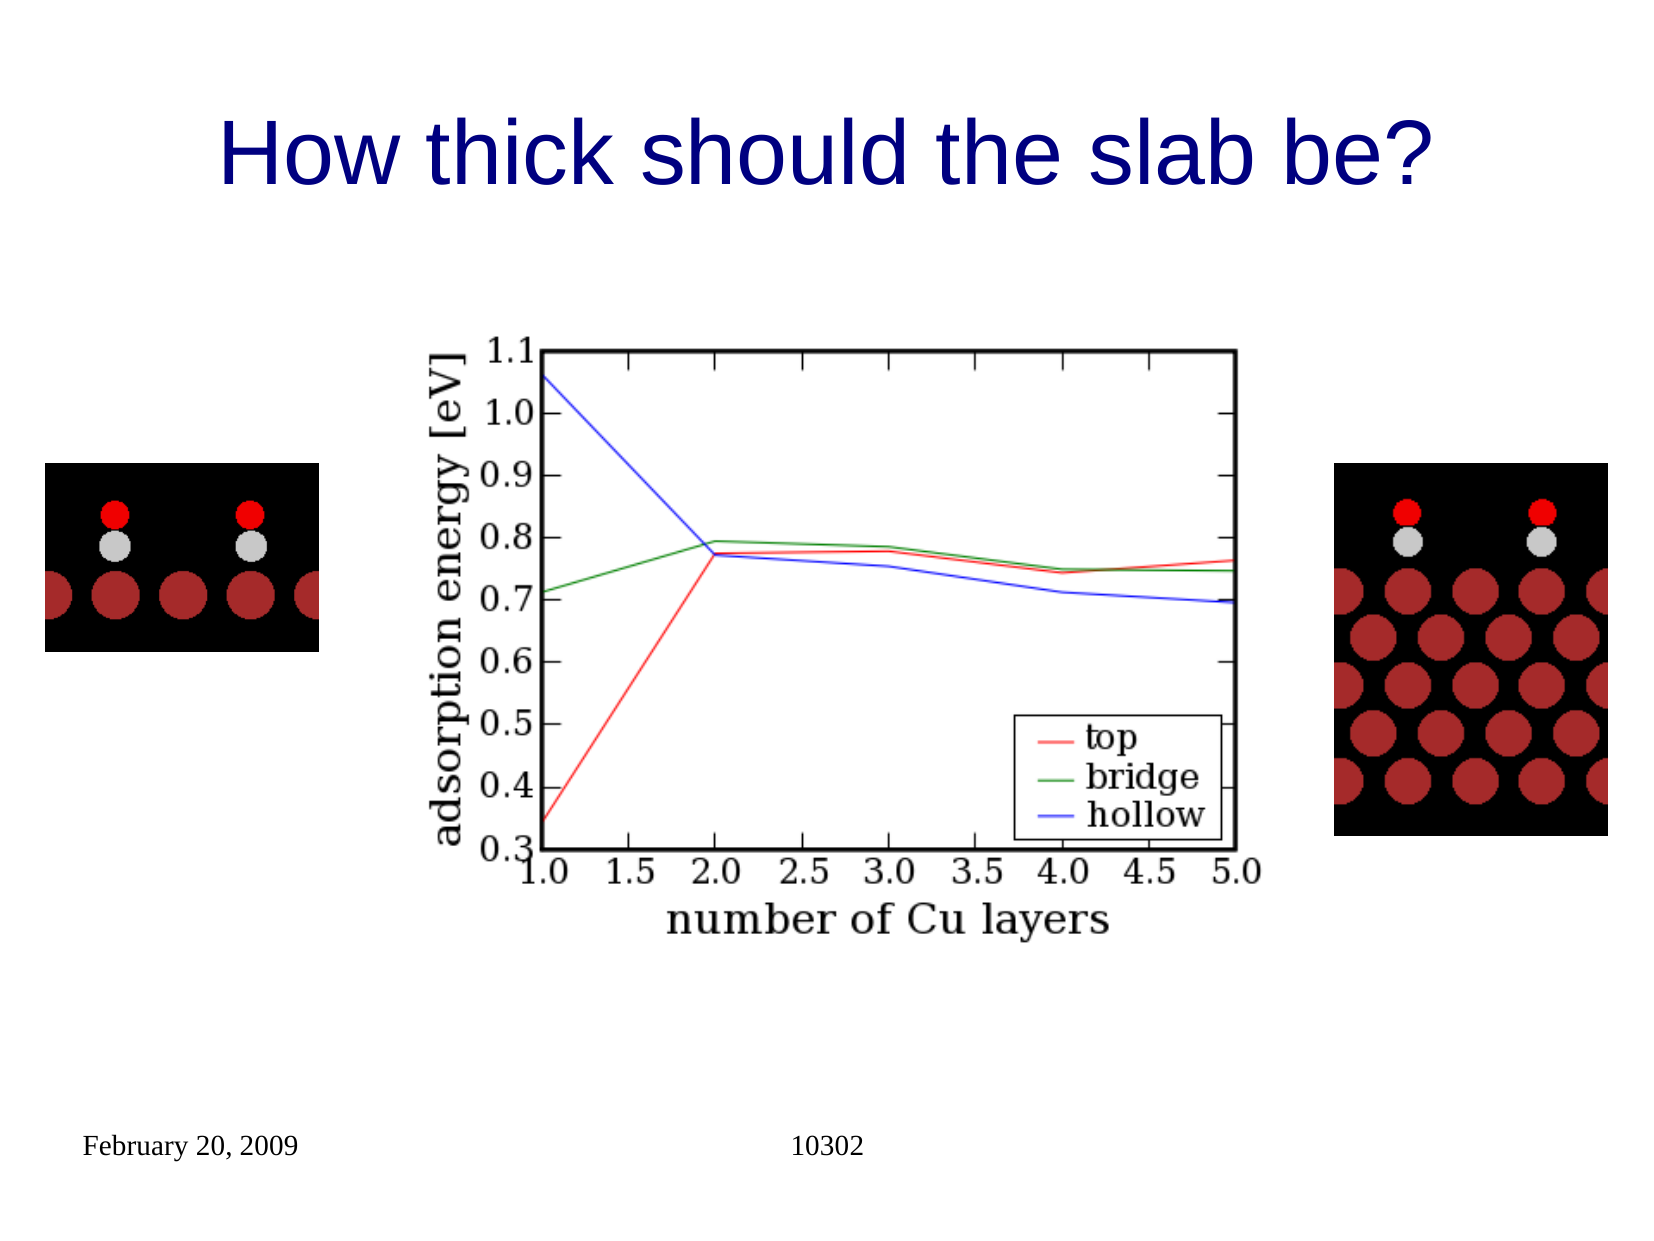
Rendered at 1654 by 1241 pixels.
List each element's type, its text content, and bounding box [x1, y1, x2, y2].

picture [45, 463, 319, 652]
title How thick should the slab be? [82, 49, 1571, 257]
picture [1334, 463, 1608, 836]
picture [423, 320, 1270, 946]
